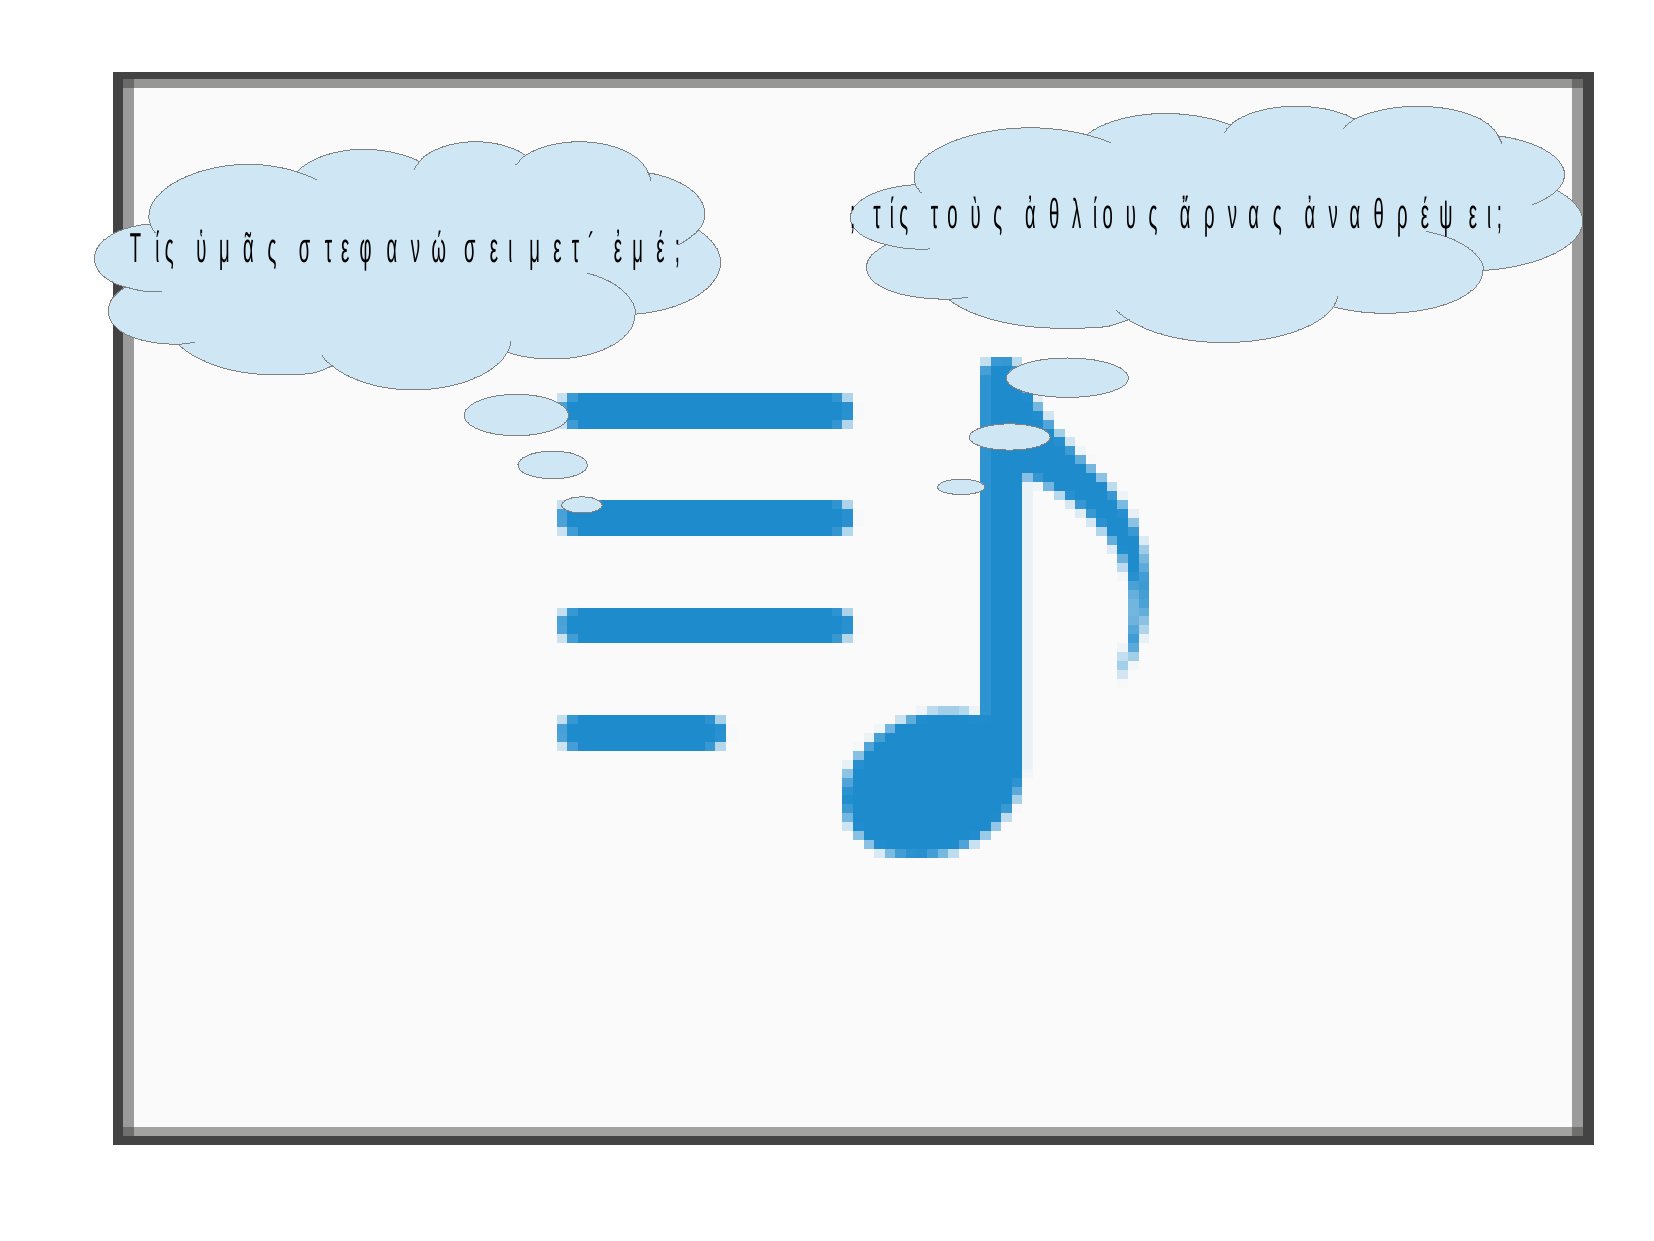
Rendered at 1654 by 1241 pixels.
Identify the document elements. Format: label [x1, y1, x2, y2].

text_box [94, 70, 1595, 1146]
picture [129, 190, 1654, 342]
